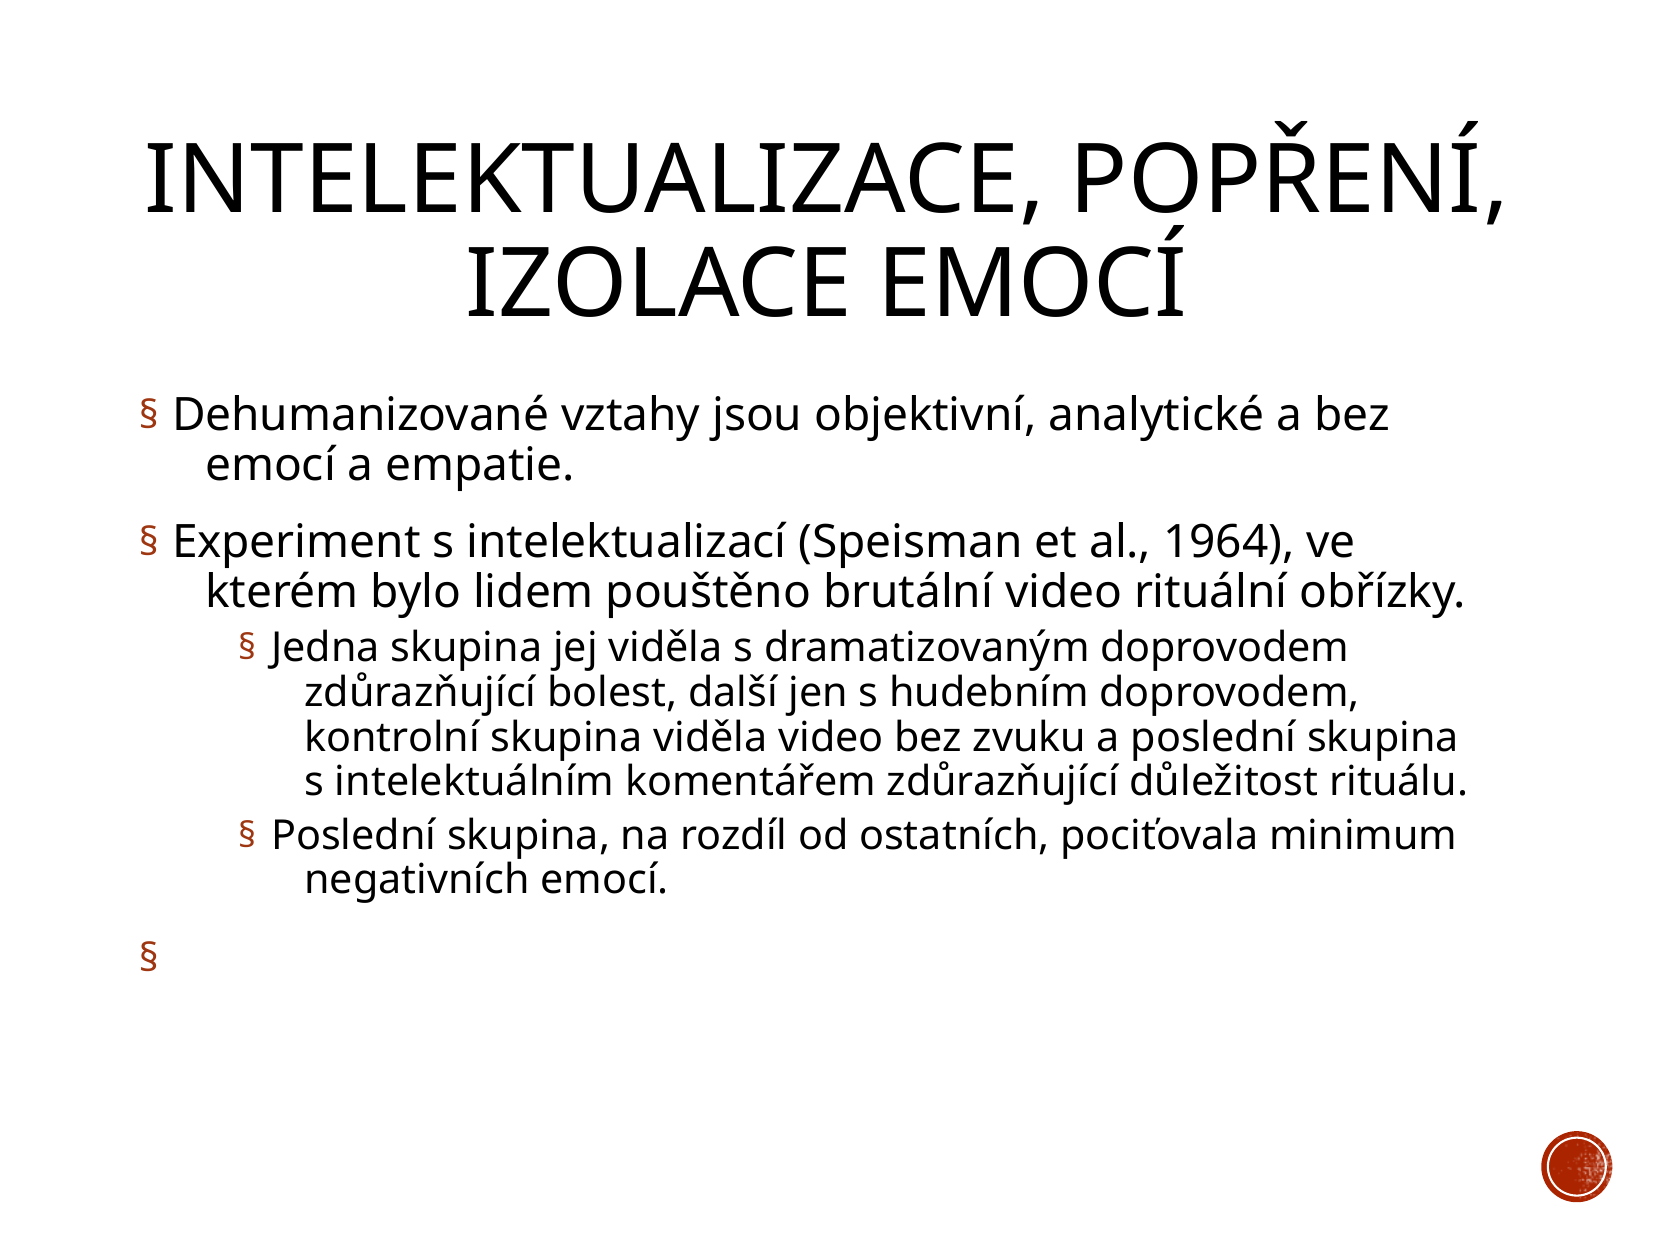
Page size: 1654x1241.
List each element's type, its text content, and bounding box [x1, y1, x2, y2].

title Intelektualizace, popření, izolace emocí [124, 87, 1530, 379]
list Dehumanizované vztahy jsou objektivní, analytické a bez emocí a empatie. Experiment s intelektualizací (Speisman et al., 1964), ve kterém bylo lidem pouštěno brutální video rituální obřízky. Jedna skupina jej viděla s dramatizovaným doprovodem zdůrazňující bolest, další jen s hudebním doprovodem, kontrolní skupina viděla video bez zvuku a poslední skupina s intelektuálním komentářem zdůrazňující důležitost rituálu. Poslední skupina, na rozdíl od ostatních, pociťovala minimum negativních emocí. [124, 383, 1530, 1117]
